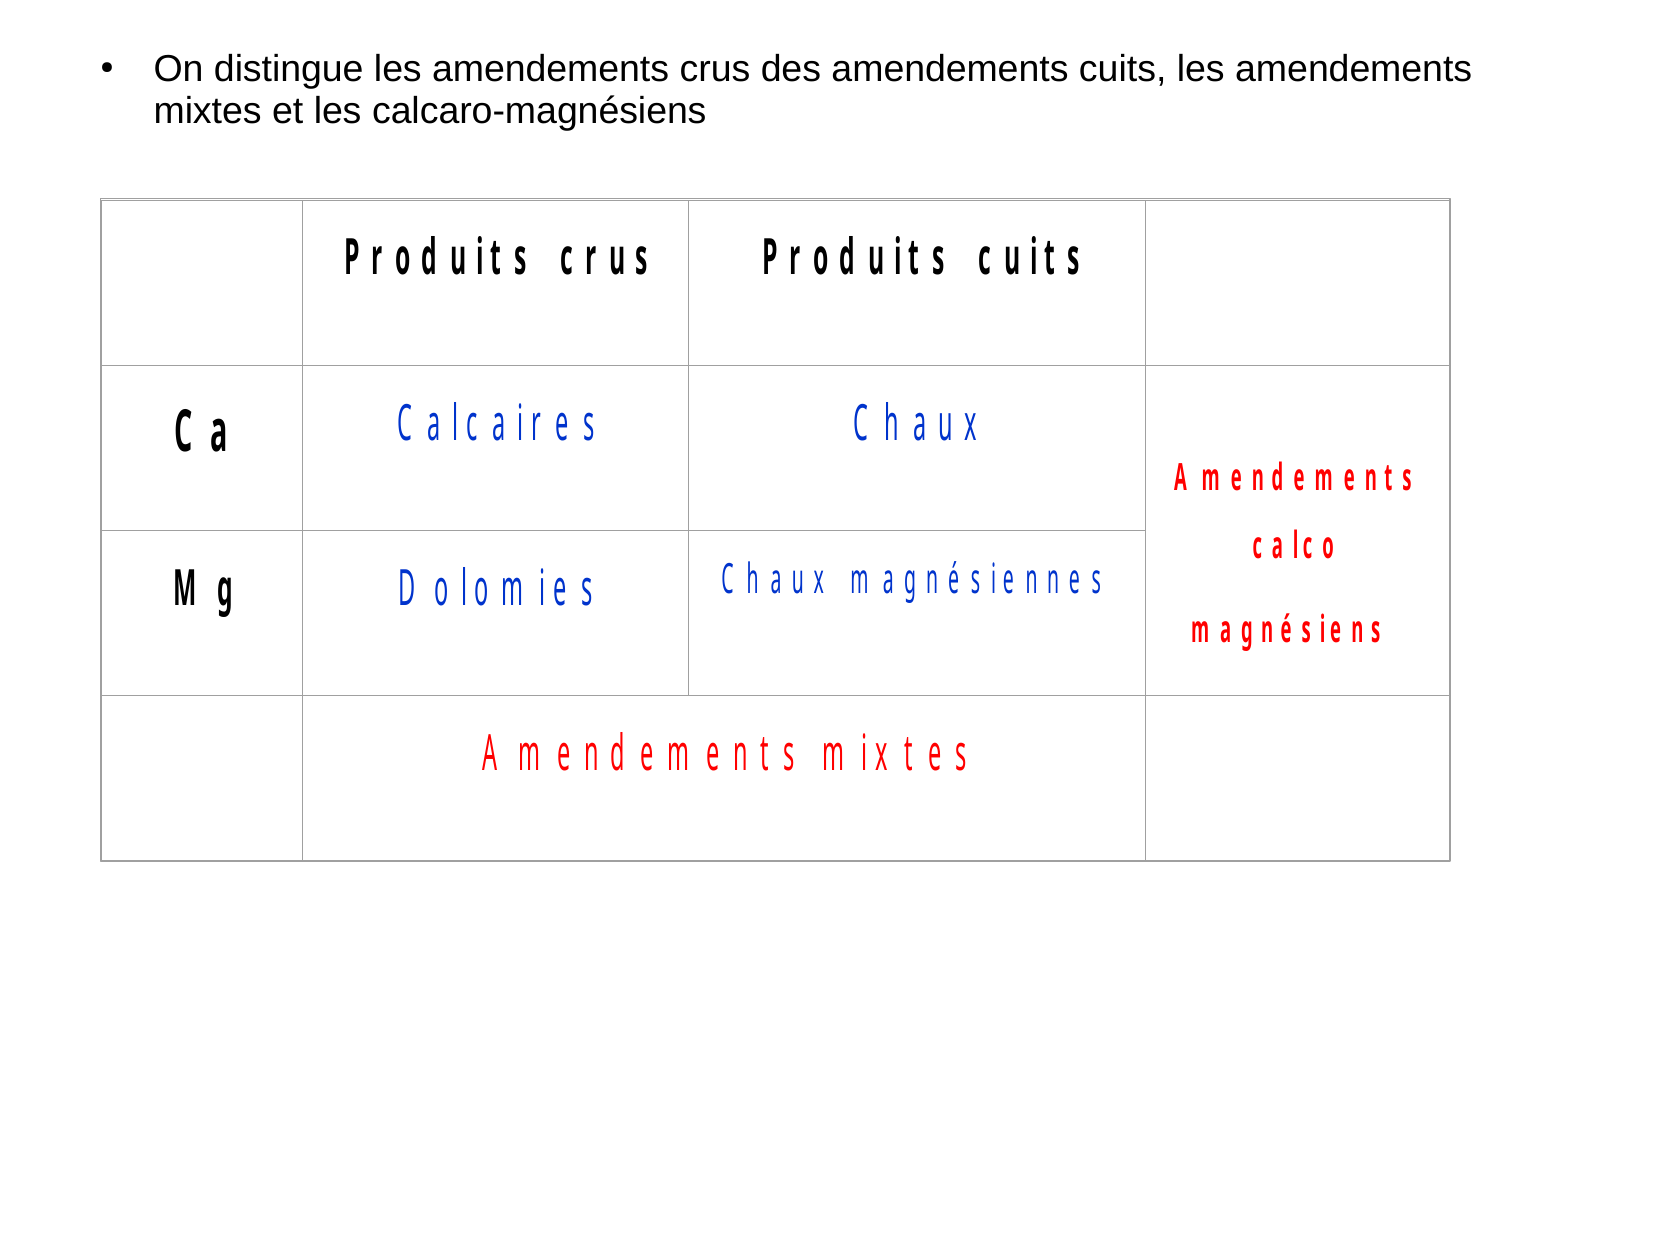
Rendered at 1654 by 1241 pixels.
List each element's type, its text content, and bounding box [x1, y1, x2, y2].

picture [99, 197, 1459, 862]
list On distingue les amendements crus des amendements cuits, les amendements mixtes et les calcaro-magnésiens [82, 47, 1538, 1010]
